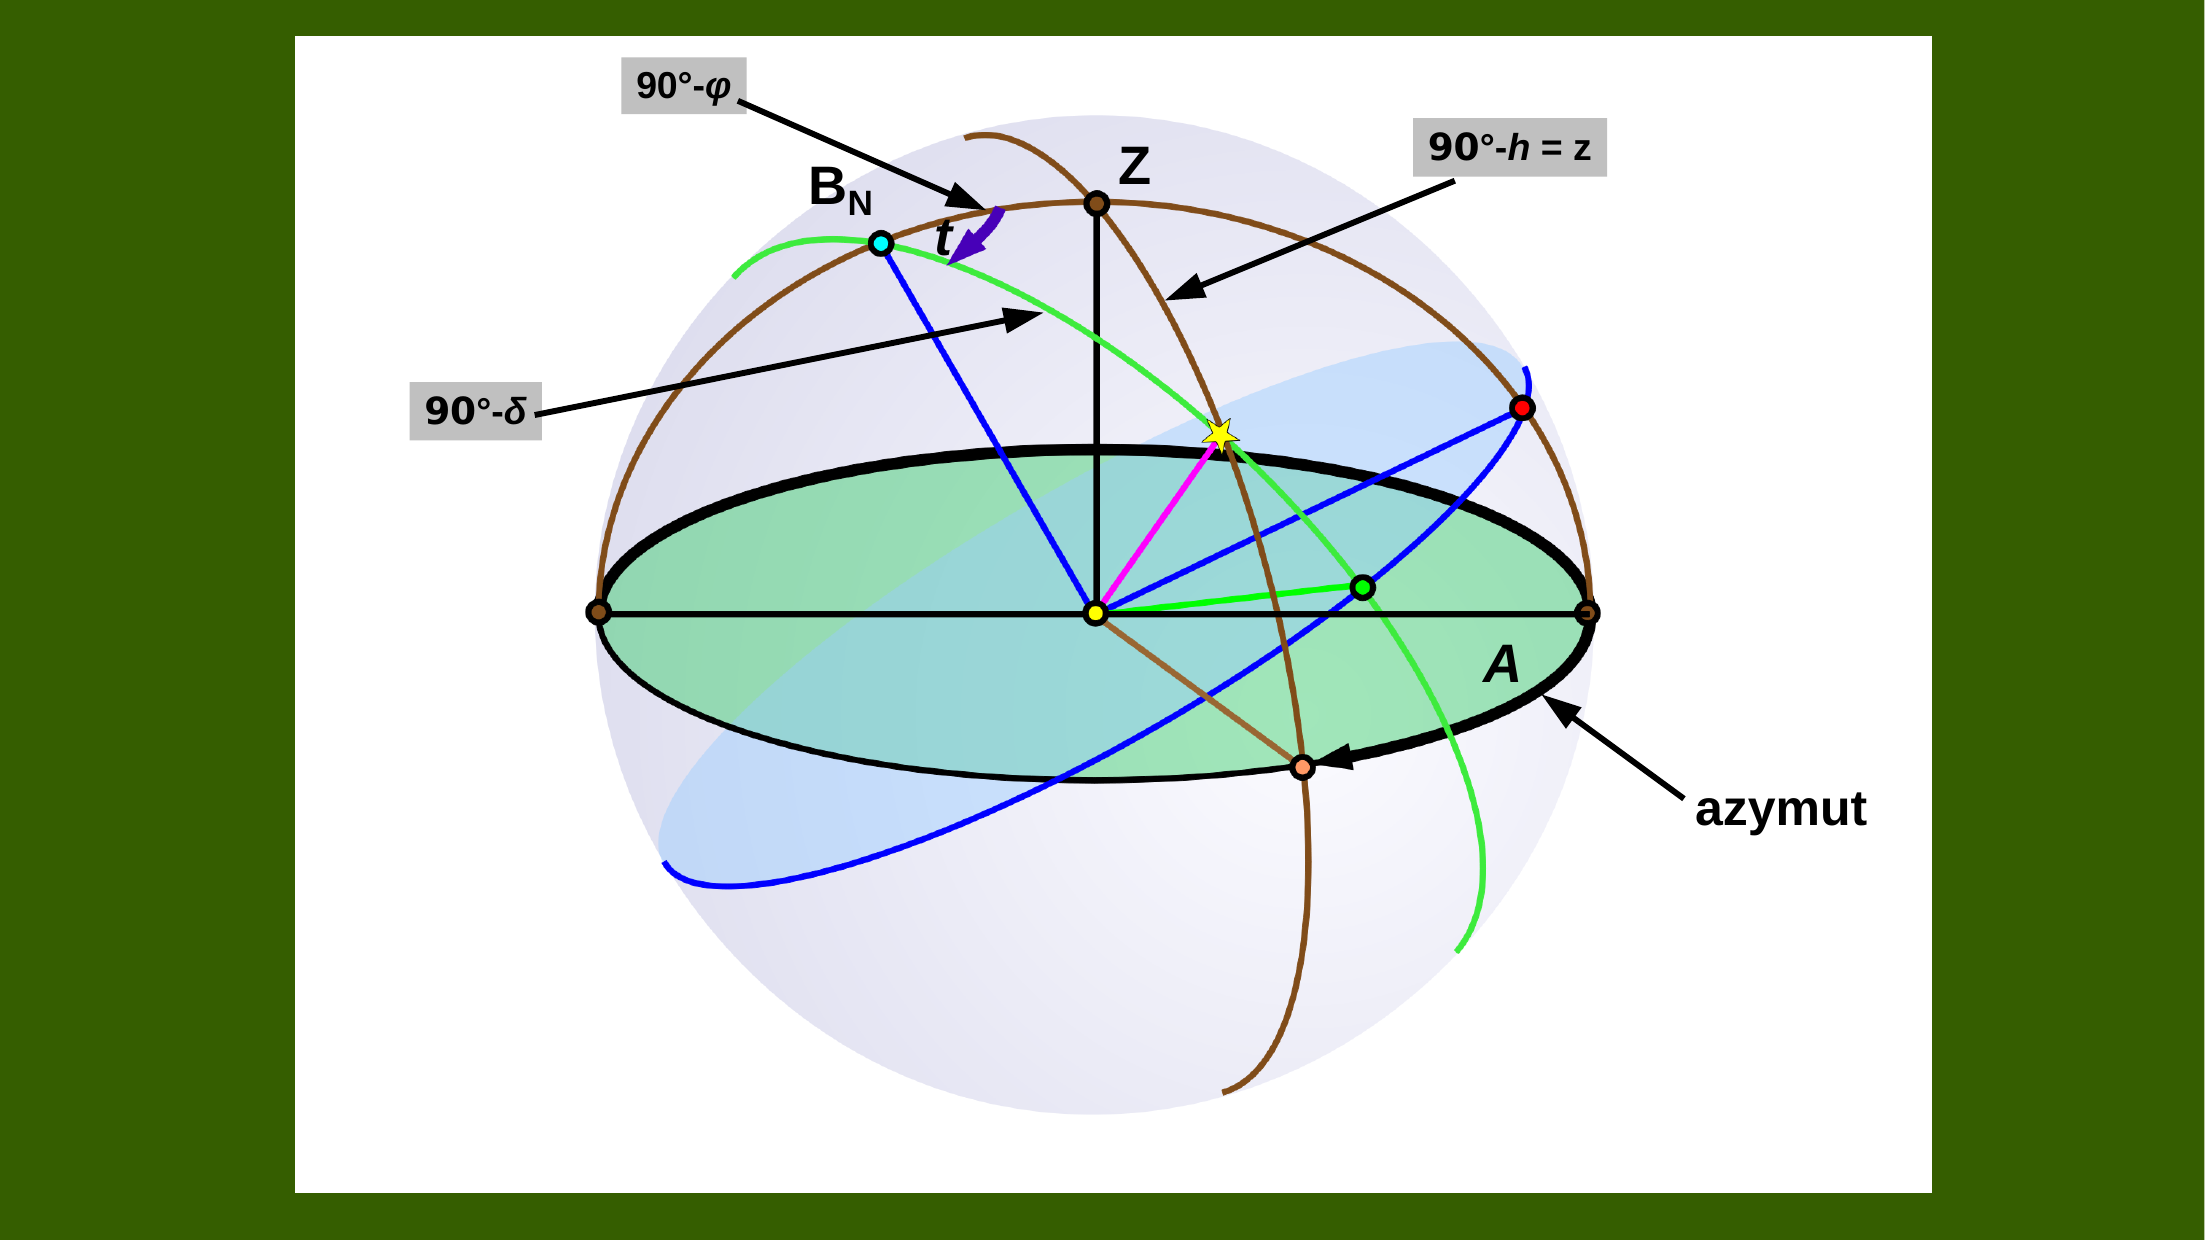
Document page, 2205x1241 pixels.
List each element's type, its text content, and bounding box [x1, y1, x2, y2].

text_box t [920, 199, 968, 275]
text_box A [1468, 626, 1538, 702]
text_box 90°-δ [409, 382, 542, 441]
picture [295, 36, 1932, 1193]
text_box 90°-φ [621, 57, 747, 115]
text_box 90°-h = z [1413, 118, 1608, 177]
text_box BN [793, 147, 889, 231]
text_box azymut [1680, 773, 1883, 844]
text_box Z [1104, 127, 1167, 204]
